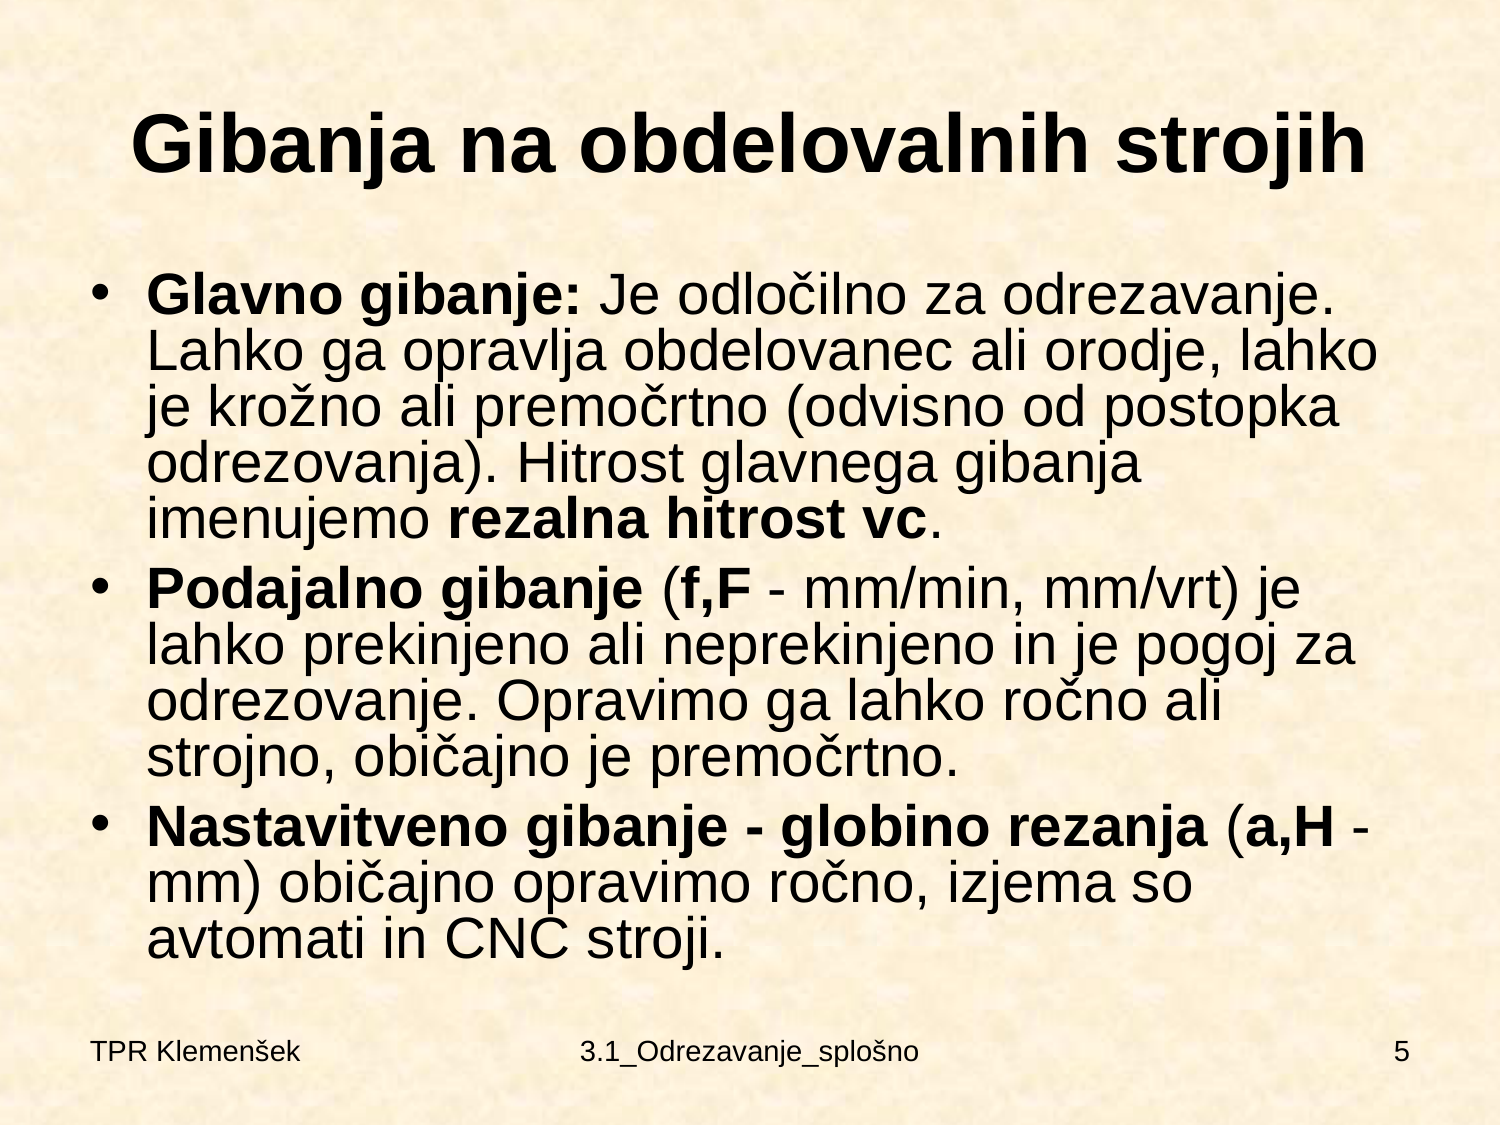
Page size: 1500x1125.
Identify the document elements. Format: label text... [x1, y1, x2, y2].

list Glavno gibanje: Je odločilno za odrezavanje. Lahko ga opravlja obdelovanec ali orodje, lahko je krožno ali premočrtno (odvisno od postopka odrezovanja). Hitrost glavnega gibanja imenujemo rezalna hitrost vc. Podajalno gibanje (f,F - mm/min, mm/vrt) je lahko prekinjeno ali neprekinjeno in je pogoj za odrezovanje. Opravimo ga lahko ročno ali strojno, običajno je premočrtno. Nastavitveno gibanje - globino rezanja (a,H - mm) običajno opravimo ročno, izjema so avtomati in CNC stroji. [75, 262, 1426, 1006]
text_box 3.1_Odrezavanje_splošno [512, 1024, 988, 1103]
title Gibanja na obdelovalnih strojih [75, 45, 1426, 233]
text_box TPR Klemenšek [74, 1024, 426, 1103]
text_box <number> [1074, 1024, 1426, 1103]
picture [0, 0, 1500, 1125]
